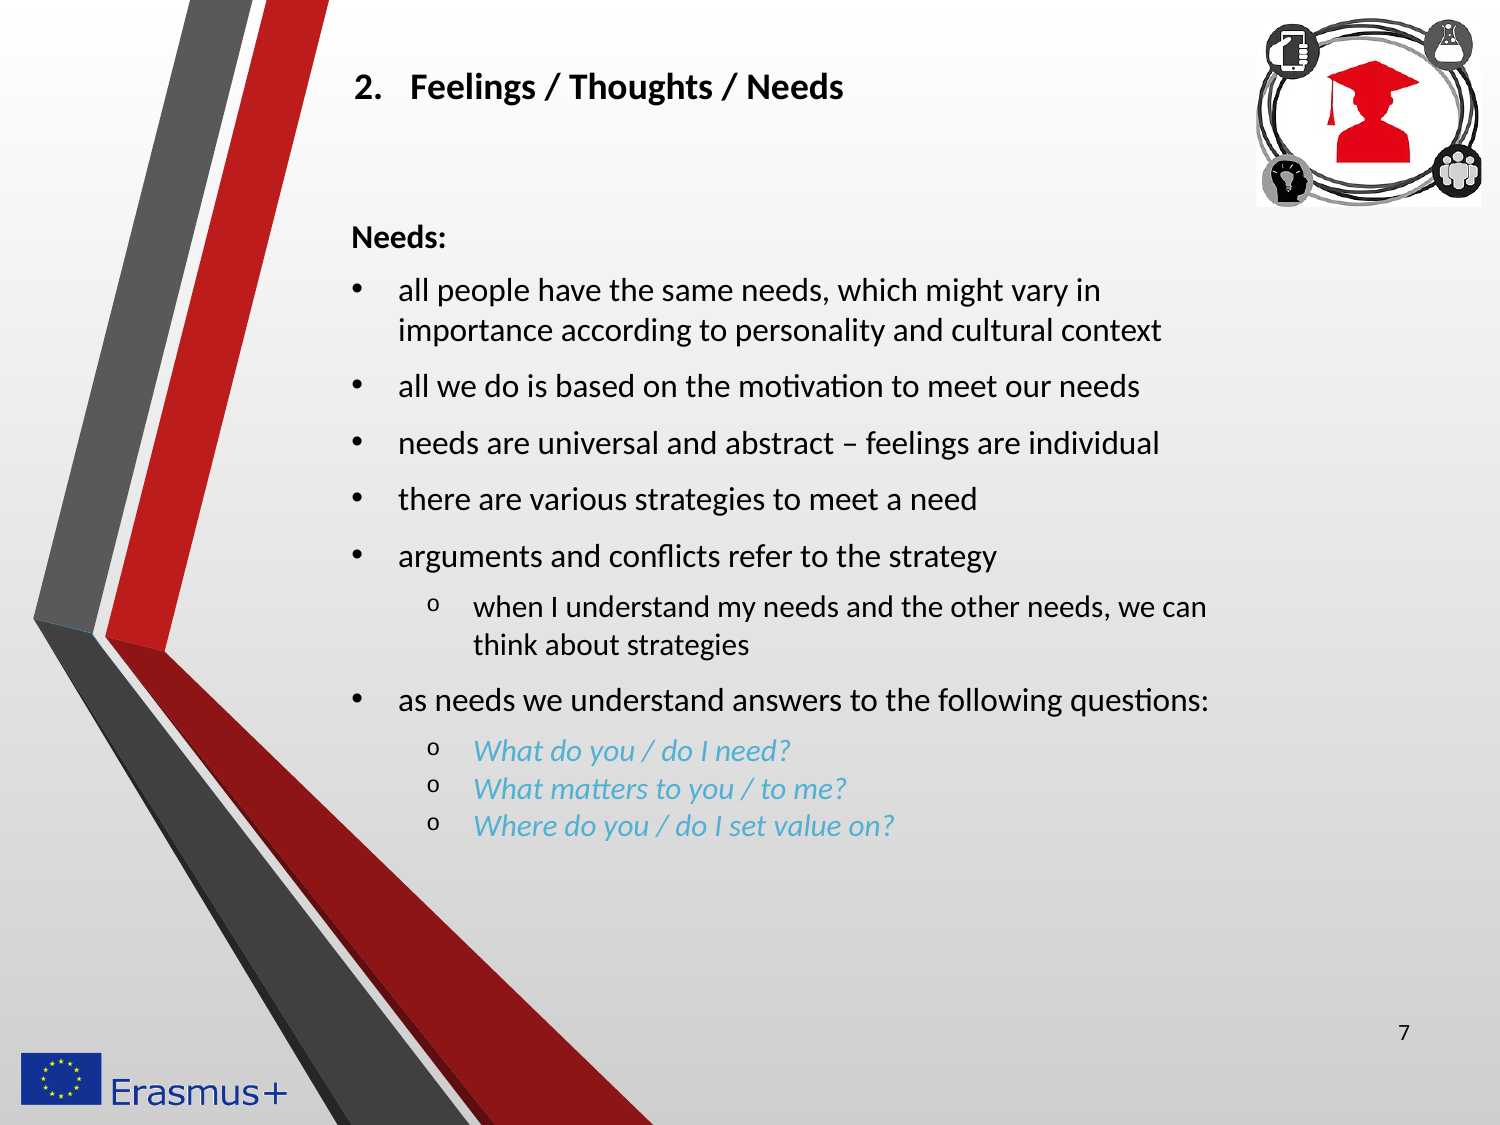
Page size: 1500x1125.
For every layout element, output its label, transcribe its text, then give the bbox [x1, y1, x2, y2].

chart [1257, 19, 1483, 209]
text_box Needs: all people have the same needs, which might vary in importance according to personality and cultural context all we do is based on the motivation to meet our needs needs are universal and abstract – feelings are individual there are various strategies to meet a need arguments and conflicts refer to the strategy when I understand my needs and the other needs, we can think about strategies as needs we understand answers to the following questions: What do you / do I need? What matters to you / to me? Where do you / do I set value on? [336, 208, 1258, 851]
picture [1256, 18, 1482, 207]
slide_number <numer> [1357, 1003, 1425, 1064]
text_box Feelings / Thoughts / Needs [339, 54, 1249, 115]
picture [5, 1037, 302, 1120]
